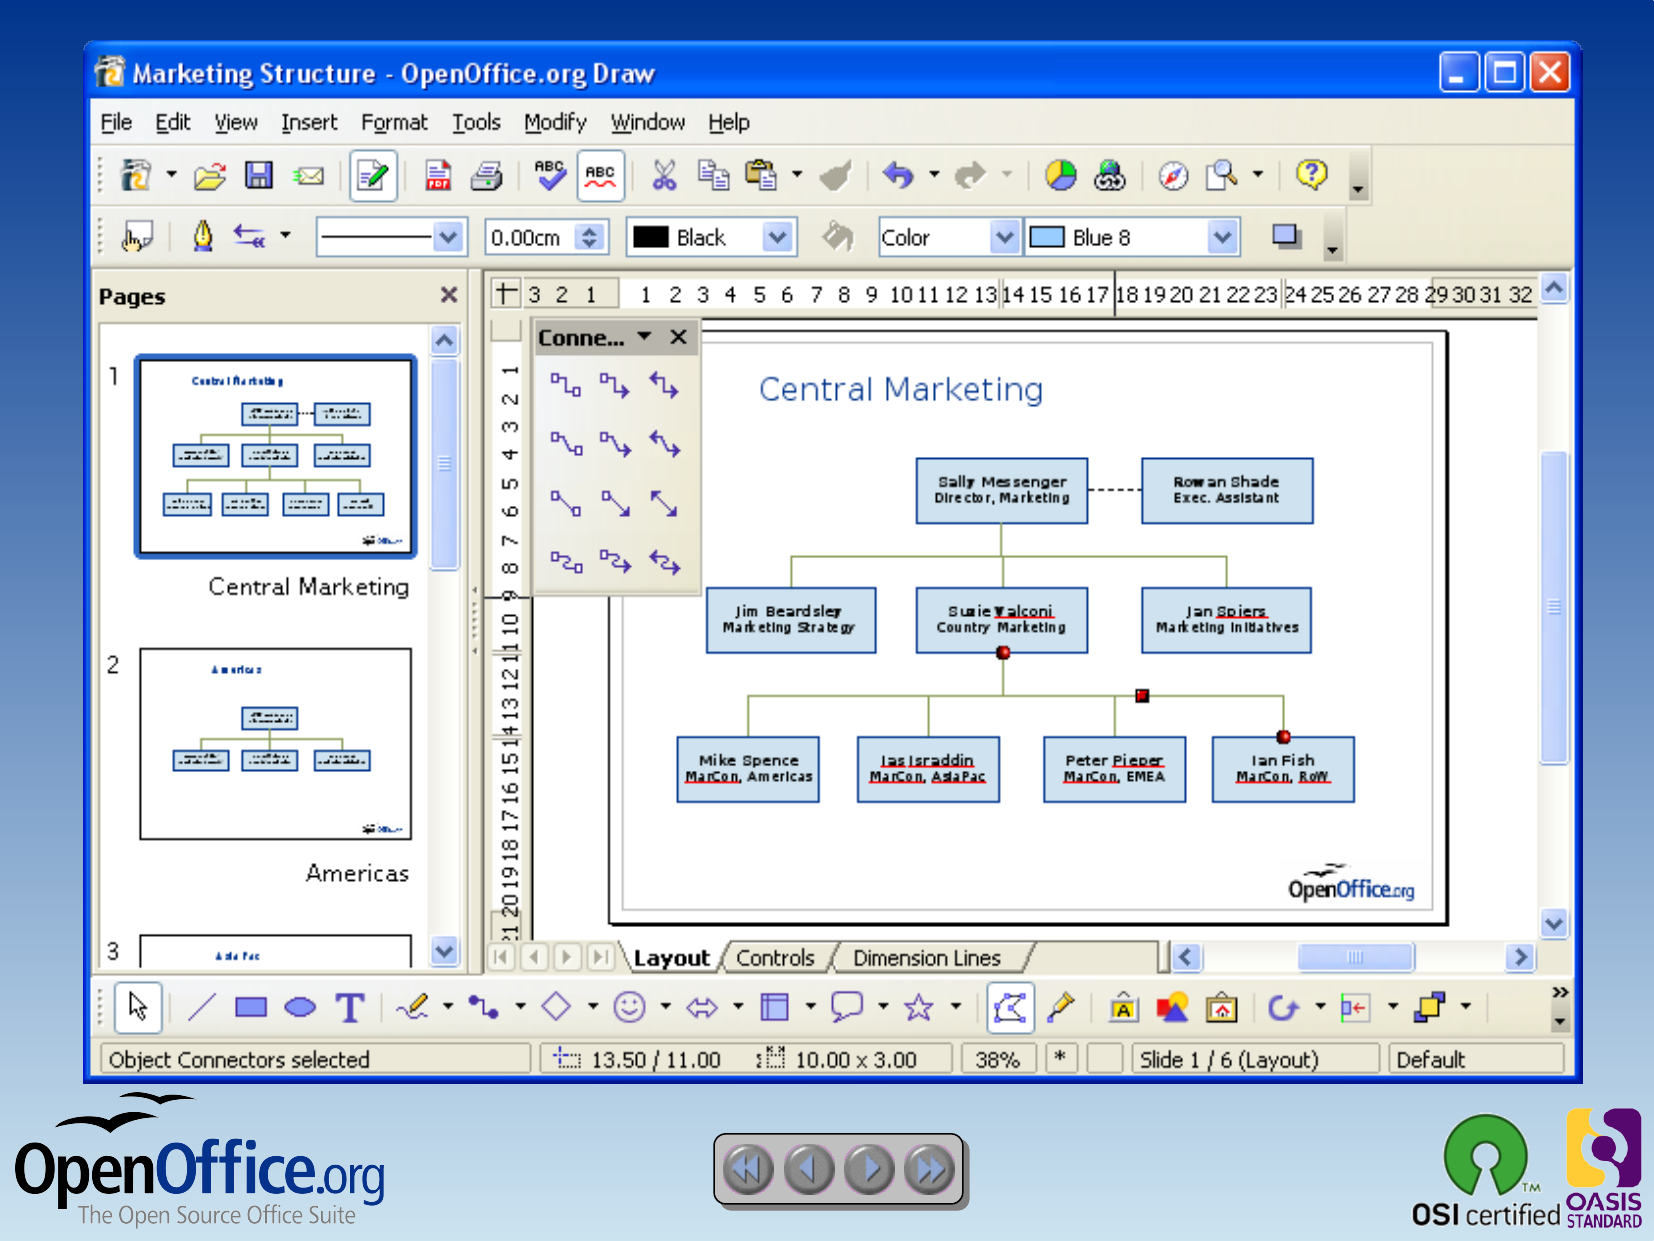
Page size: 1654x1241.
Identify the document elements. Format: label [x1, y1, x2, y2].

picture [784, 1144, 835, 1195]
text_box [714, 1133, 963, 1204]
picture [723, 1144, 774, 1195]
picture [1405, 1102, 1654, 1238]
picture [15, 1092, 384, 1229]
picture [83, 40, 1583, 1084]
picture [904, 1144, 955, 1195]
picture [844, 1144, 895, 1195]
